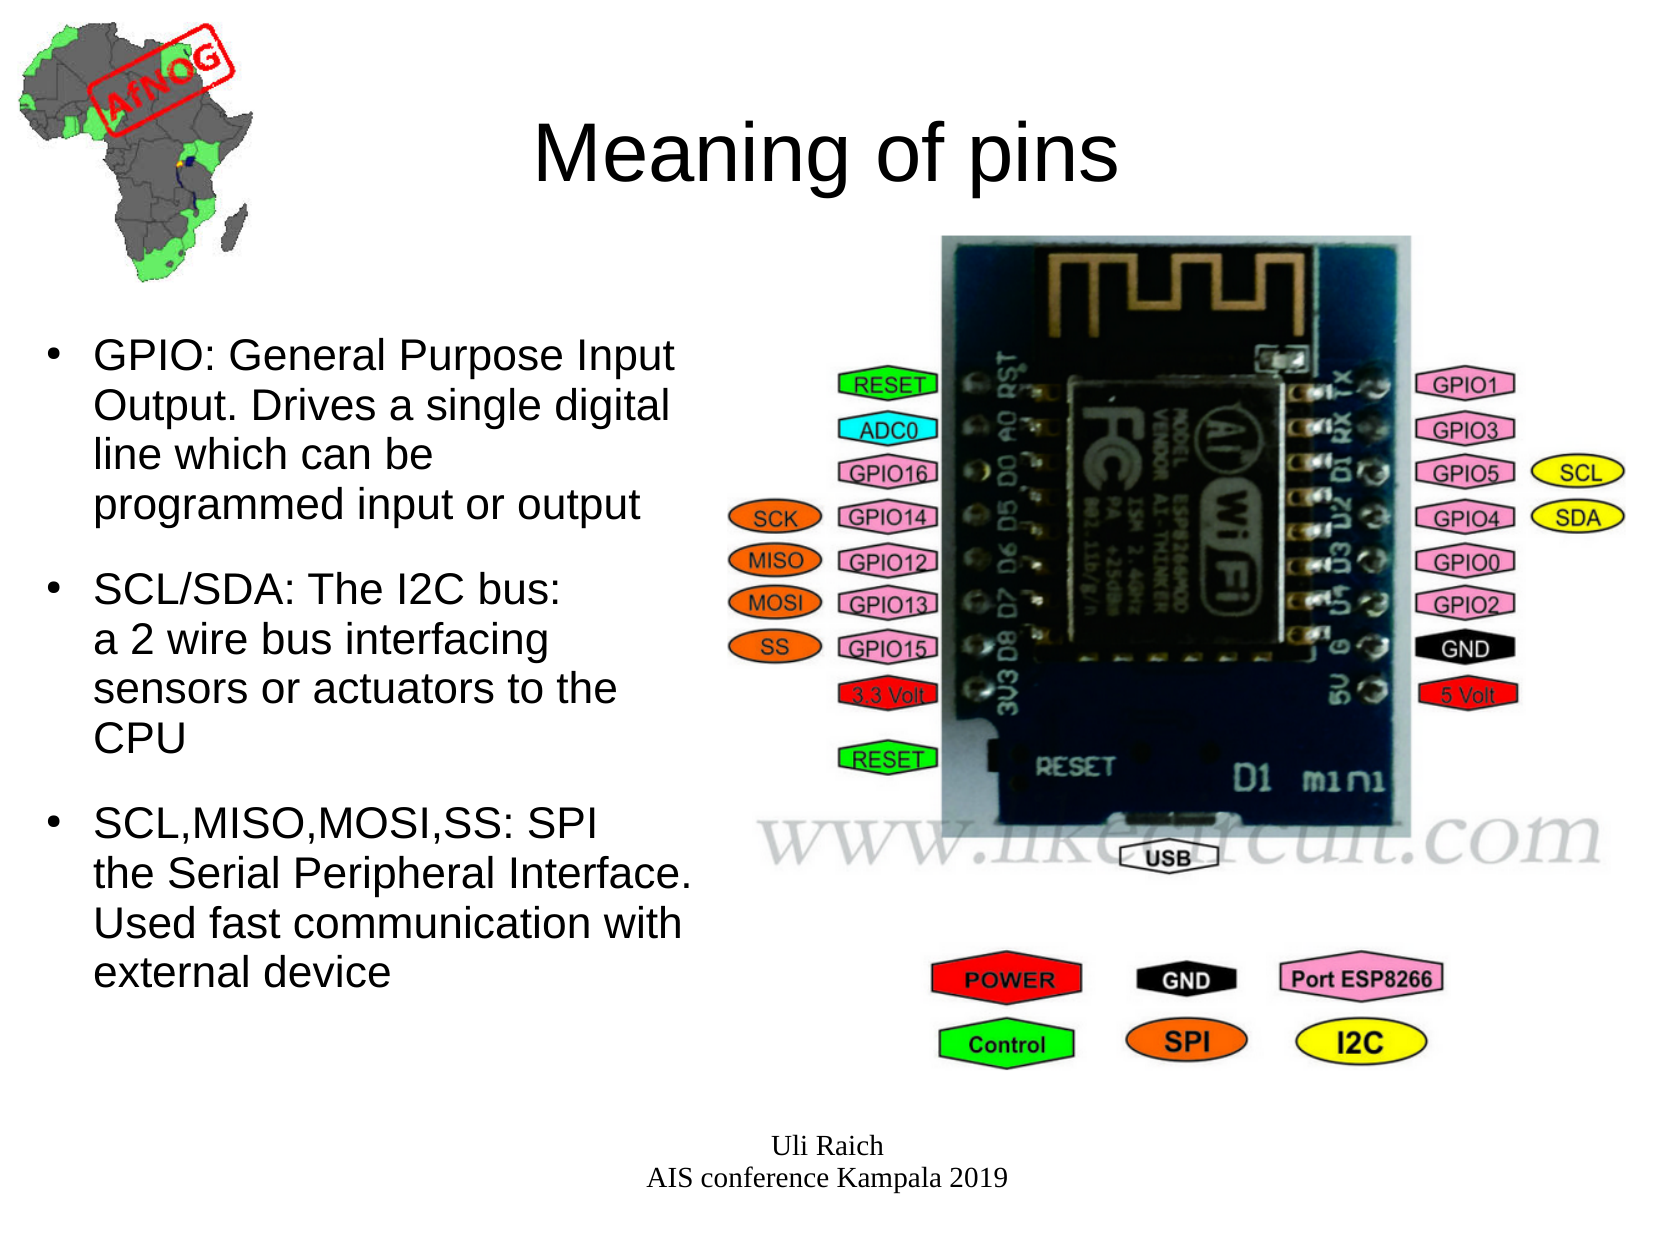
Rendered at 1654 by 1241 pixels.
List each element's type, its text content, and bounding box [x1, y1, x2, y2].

list GPIO: General Purpose Input Output. Drives a single digital line which can be programmed input or output SCL/SDA: The I2C bus: a 2 wire bus interfacing sensors or actuators to the CPU SCL,MISO,MOSI,SS: SPI the Serial Peripheral Interface. Used fast communication with external device [30, 330, 690, 1050]
picture [690, 217, 1654, 1111]
picture [9, 0, 259, 291]
title Meaning of pins [82, 49, 1571, 257]
